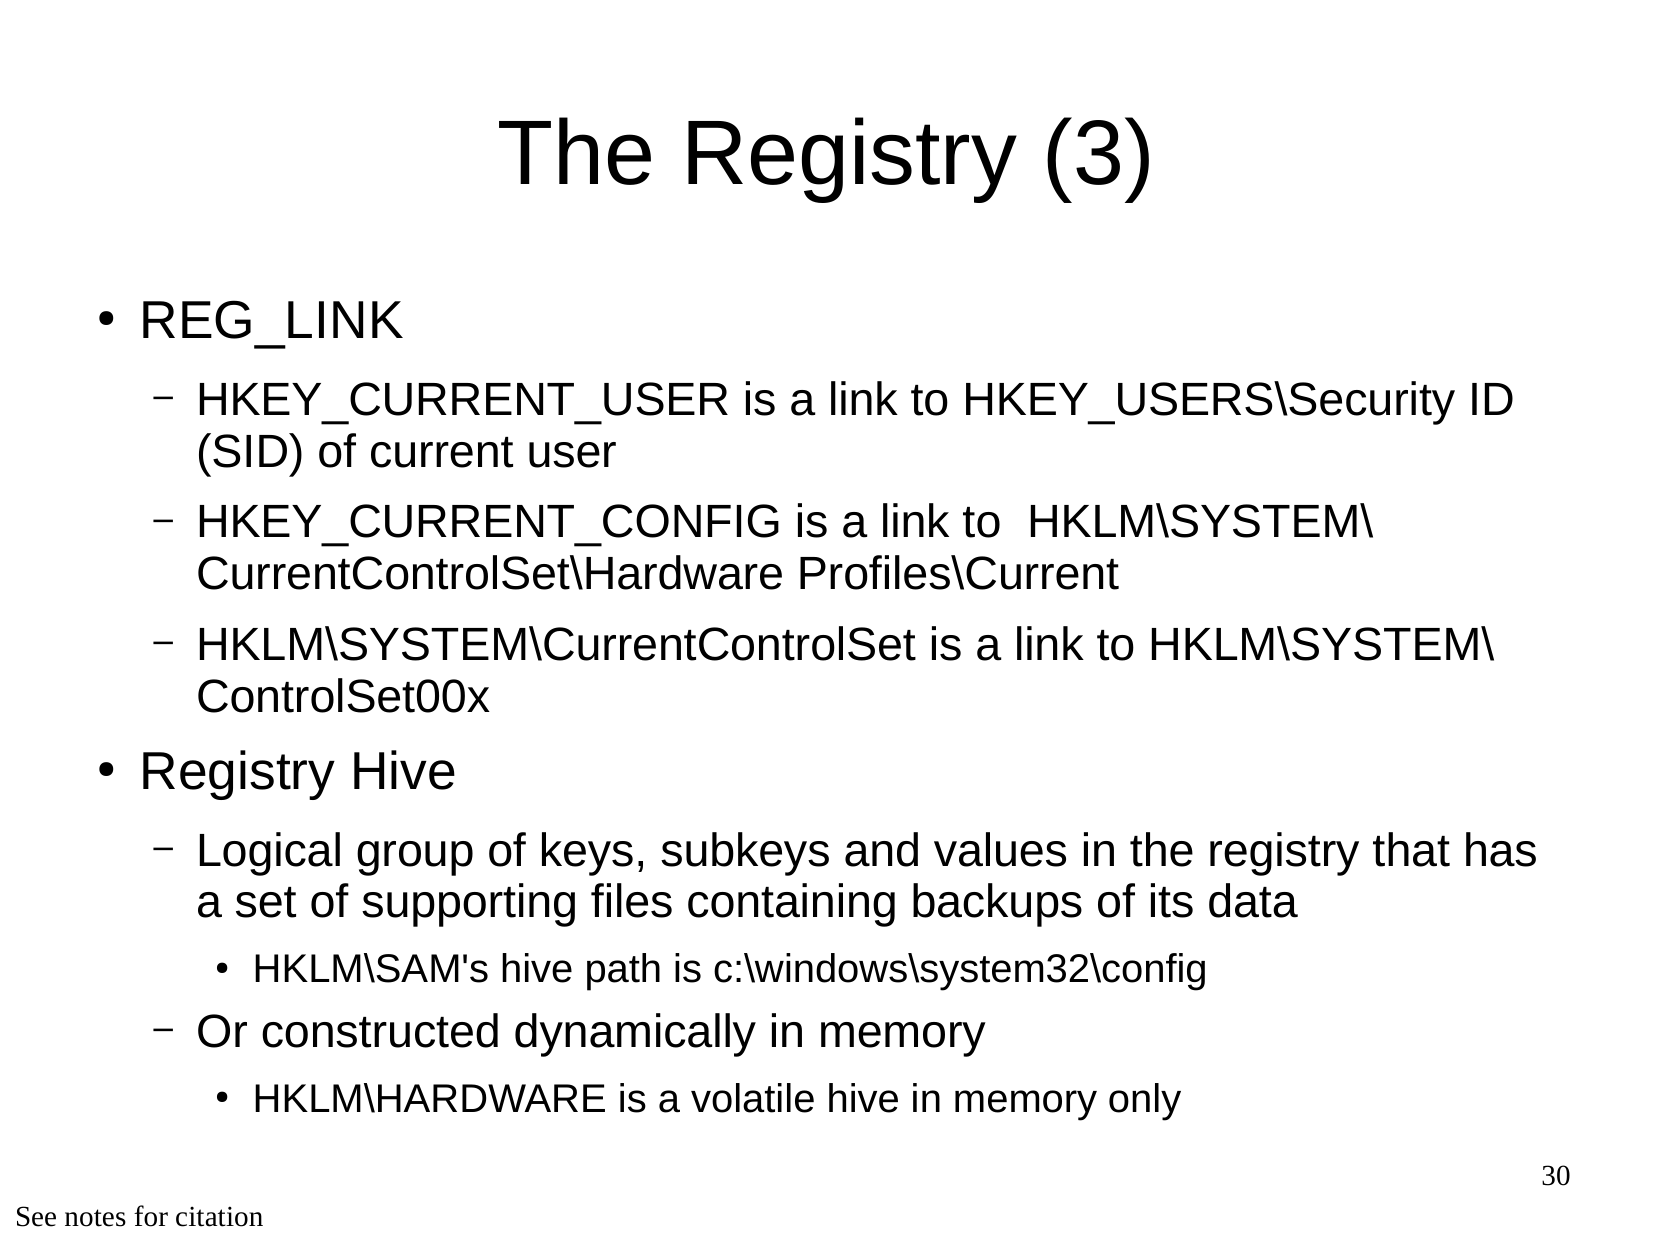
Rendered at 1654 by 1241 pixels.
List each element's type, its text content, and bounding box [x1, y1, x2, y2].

list REG_LINK HKEY_CURRENT_USER is a link to HKEY_USERS\Security ID (SID) of current user HKEY_CURRENT_CONFIG is a link to HKLM\SYSTEM\CurrentControlSet\Hardware Profiles\Current HKLM\SYSTEM\CurrentControlSet is a link to HKLM\SYSTEM\ControlSet00x Registry Hive Logical group of keys, subkeys and values in the registry that has a set of supporting files containing backups of its data HKLM\SAM's hive path is c:\windows\system32\config Or constructed dynamically in memory HKLM\HARDWARE is a volatile hive in memory only [82, 290, 1576, 1126]
title The Registry (3) [82, 49, 1571, 257]
